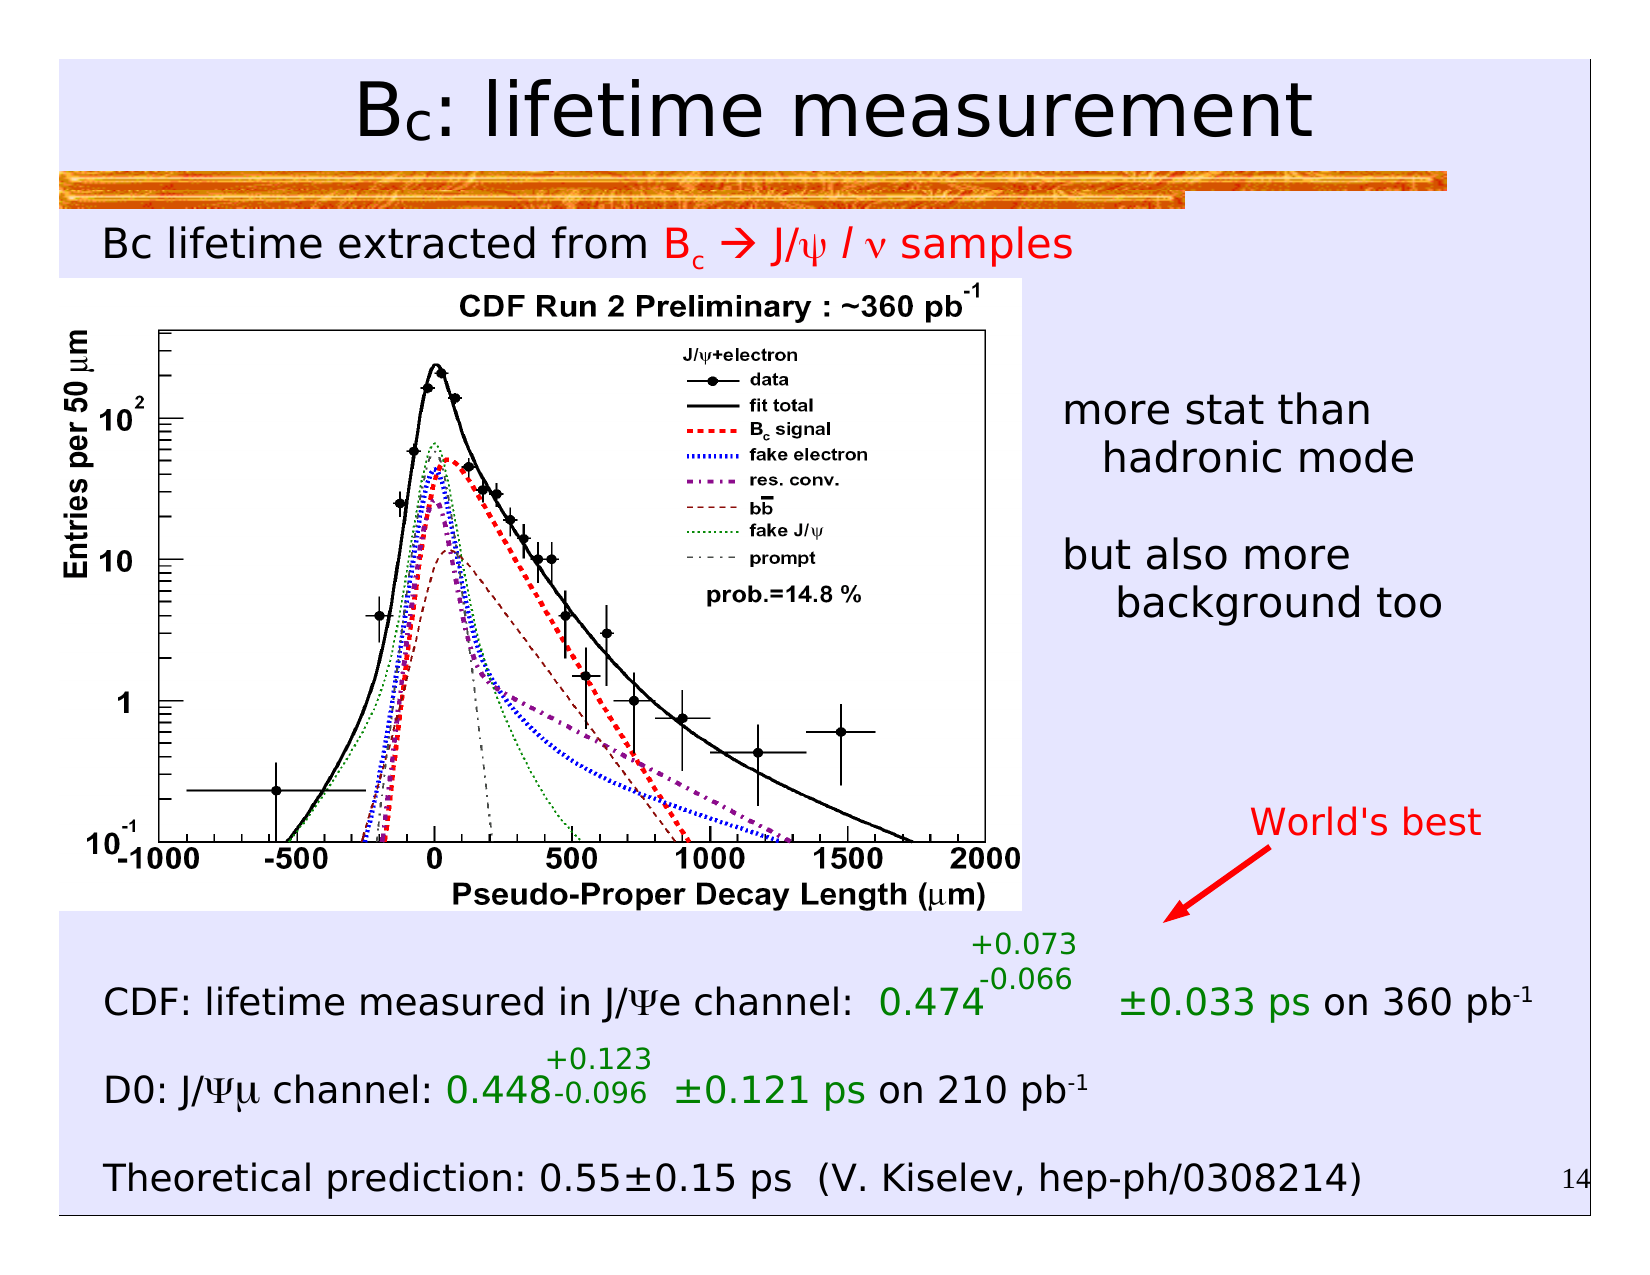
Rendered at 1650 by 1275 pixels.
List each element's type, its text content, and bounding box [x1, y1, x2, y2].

text_box World's best [1231, 790, 1495, 855]
text_box Bc: lifetime measurement [338, 59, 1312, 179]
text_box +0.073 -0.066 [952, 917, 1097, 1007]
text_box +0.123 -0.096 [526, 1031, 672, 1122]
text_box Bc lifetime extracted from Bc  J/ l  samples [59, 206, 1089, 283]
picture [59, 171, 1447, 209]
text_box more stat than hadronic mode but also more background too [1047, 377, 1459, 636]
text_box CDF: lifetime measured in J/Ye channel: 0.474 ±0.033 ps on 360 pb-1 D0: J/Ym channel: 0.448 ±0.121 ps on 210 pb-1 Theoretical prediction: 0.55±0.15 ps (V. Kiselev, hep-ph/0308214) [85, 926, 1525, 1204]
picture [59, 283, 1022, 911]
